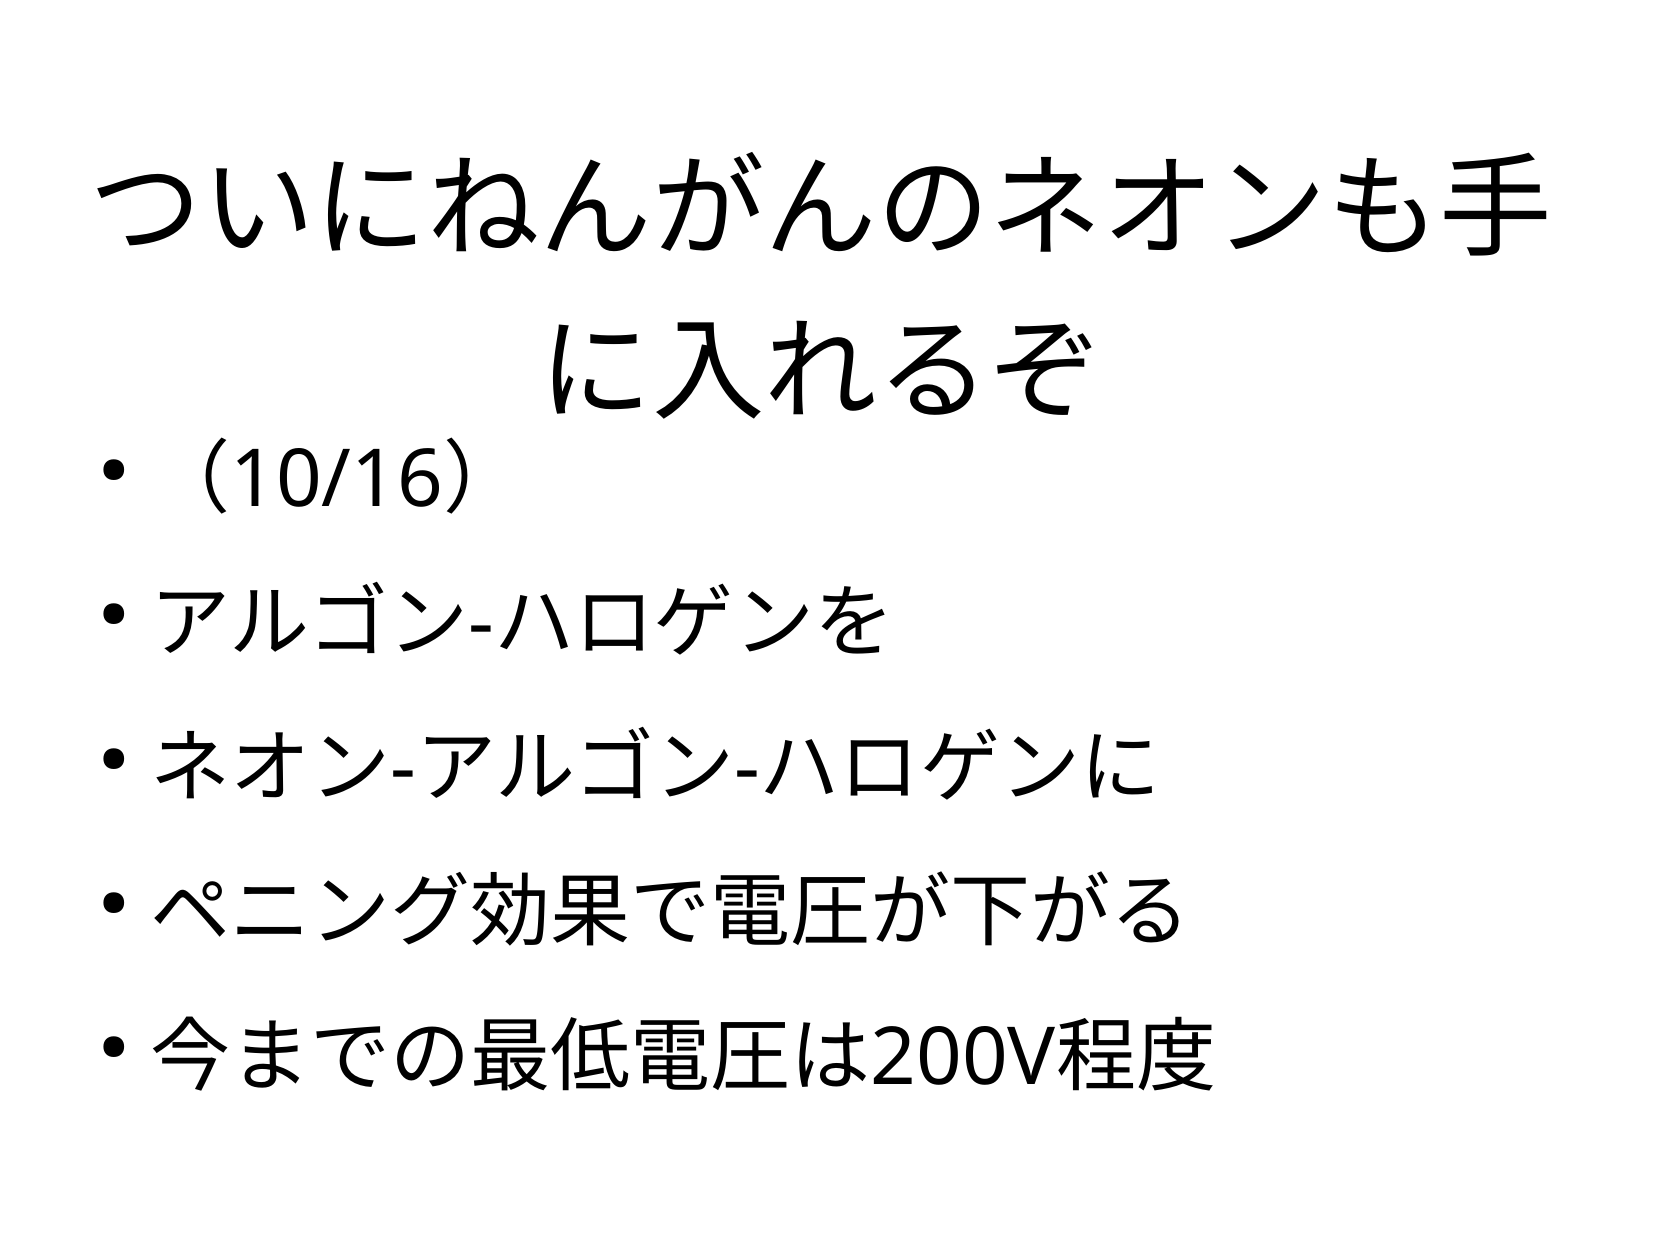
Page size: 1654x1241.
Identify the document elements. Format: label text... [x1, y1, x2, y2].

list （10/16） アルゴン-ハロゲンを ネオン-アルゴン-ハロゲンに ペニング効果で電圧が下がる 今までの最低電圧は200V程度 [82, 413, 1571, 1109]
title ついにねんがんのネオンも手に入れるぞ [76, 143, 1565, 418]
